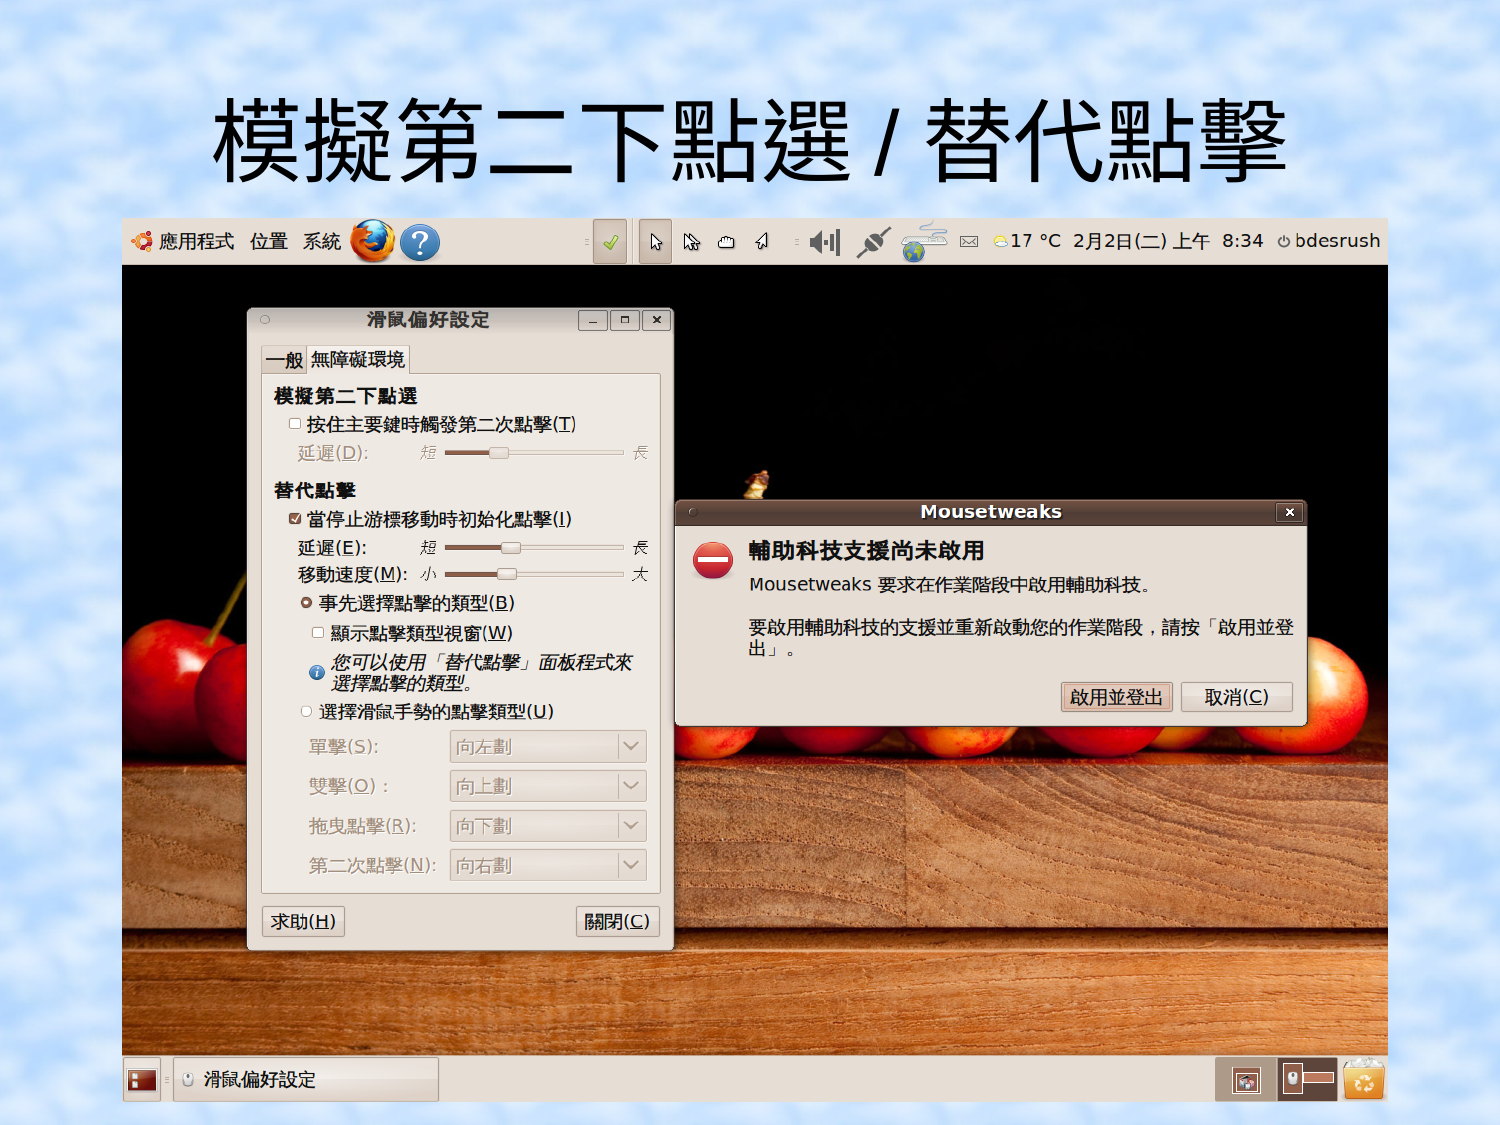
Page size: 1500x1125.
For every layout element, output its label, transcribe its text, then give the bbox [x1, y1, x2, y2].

picture [0, 0, 1500, 1125]
title 模擬第二下點選/替代點擊 [75, 20, 1425, 257]
